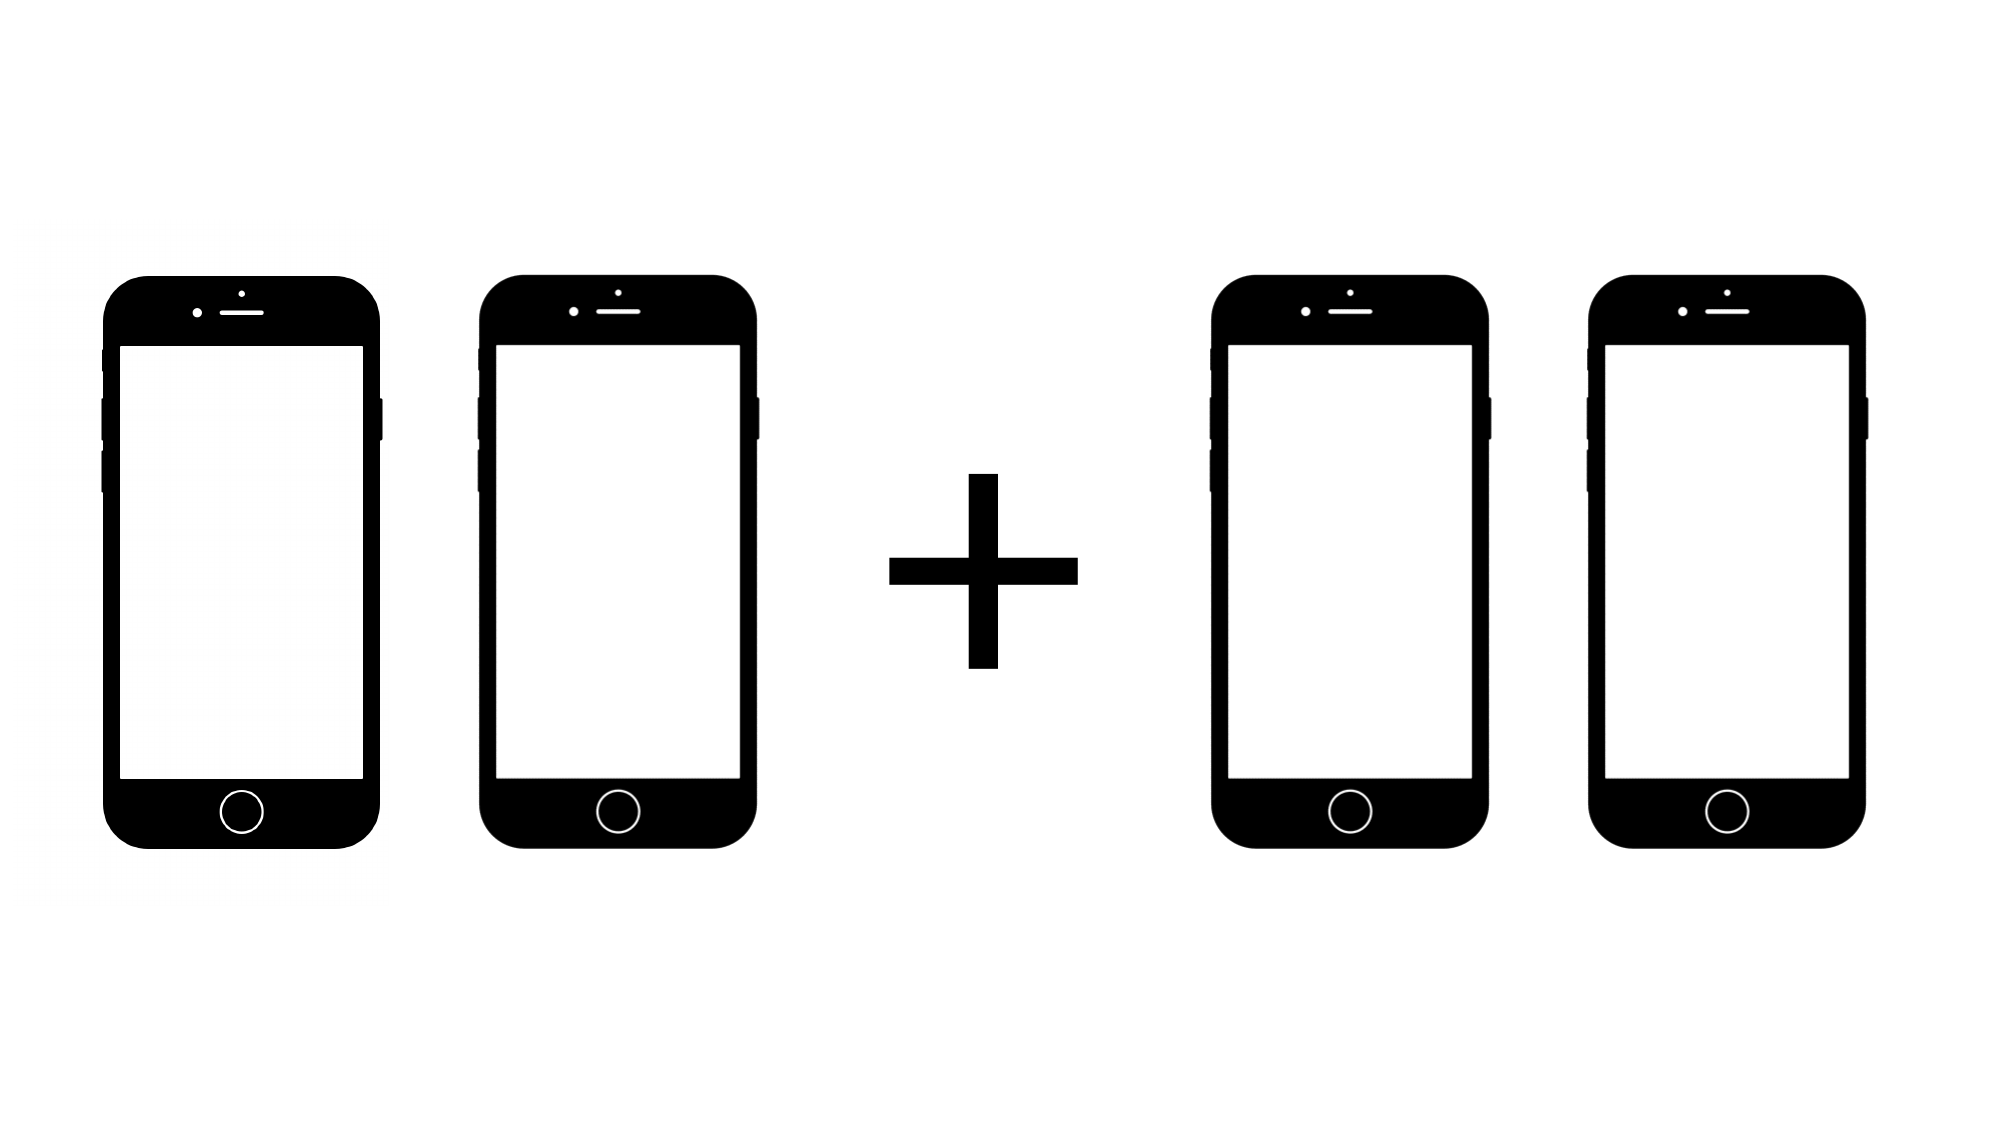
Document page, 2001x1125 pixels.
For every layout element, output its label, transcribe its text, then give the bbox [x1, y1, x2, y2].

picture [13, 218, 844, 906]
picture [1121, 218, 1953, 906]
text_box + [865, 279, 983, 800]
